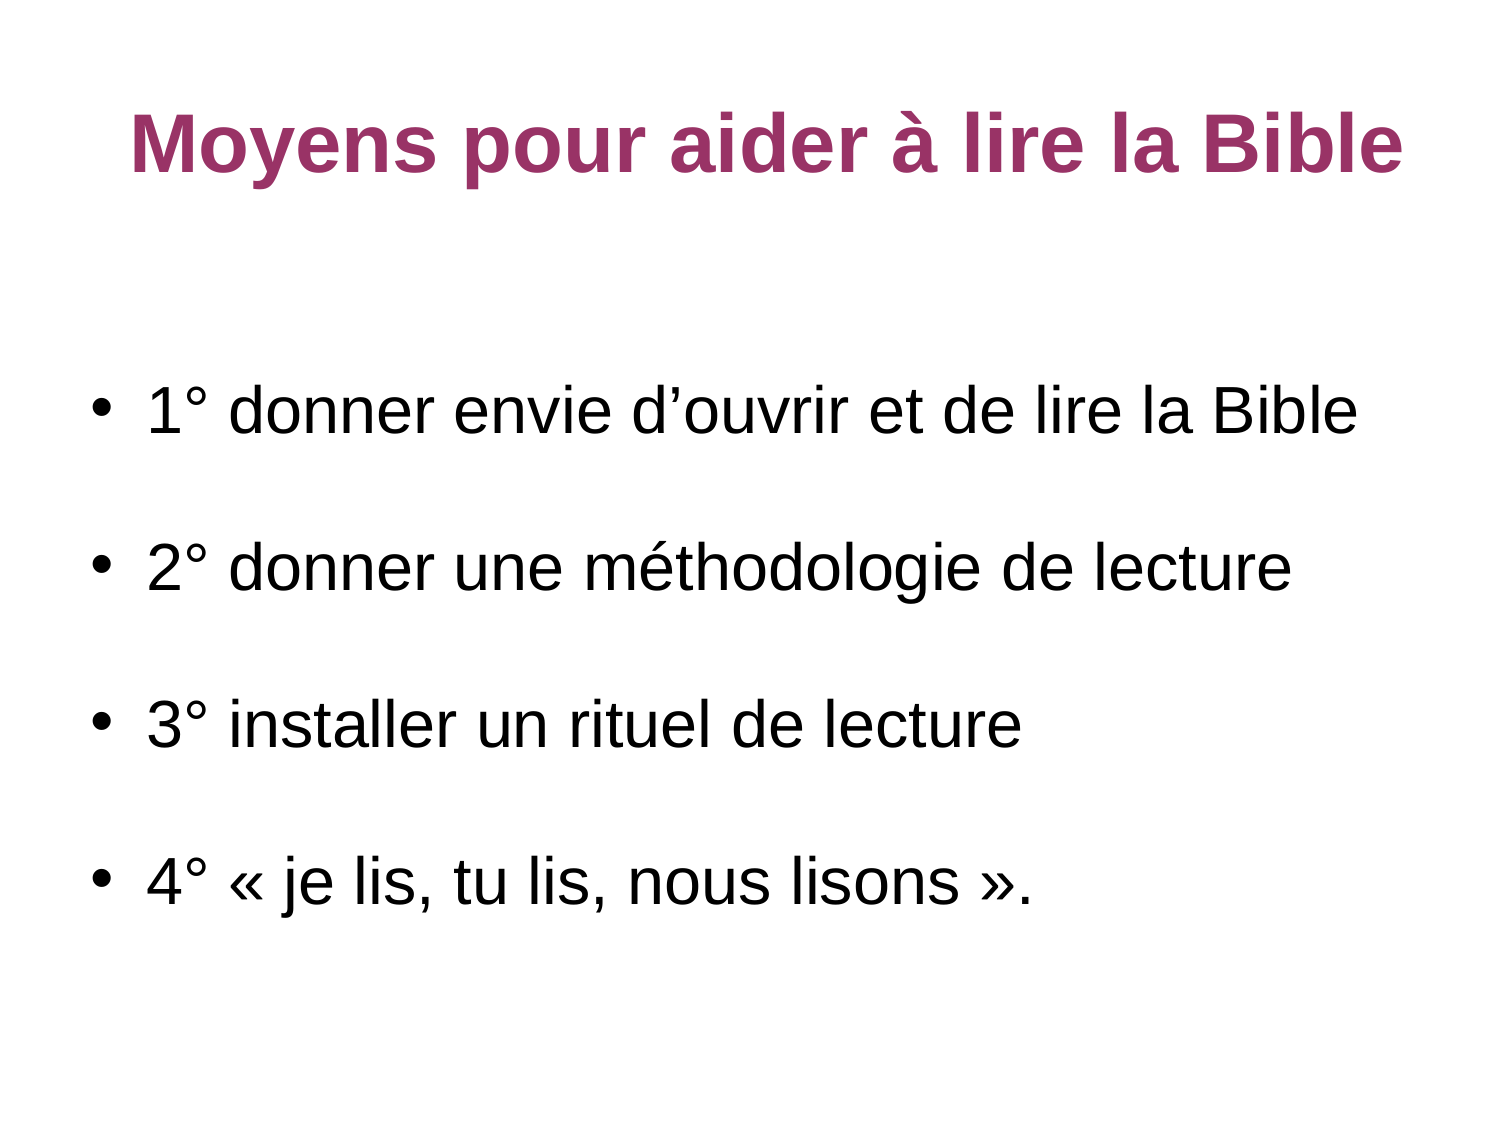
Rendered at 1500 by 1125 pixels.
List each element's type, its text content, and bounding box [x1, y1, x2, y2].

list 1° donner envie d’ouvrir et de lire la Bible 2° donner une méthodologie de lecture 3° installer un rituel de lecture 4° « je lis, tu lis, nous lisons ». [75, 262, 1426, 1005]
title Moyens pour aider à lire la Bible [75, 45, 1426, 233]
